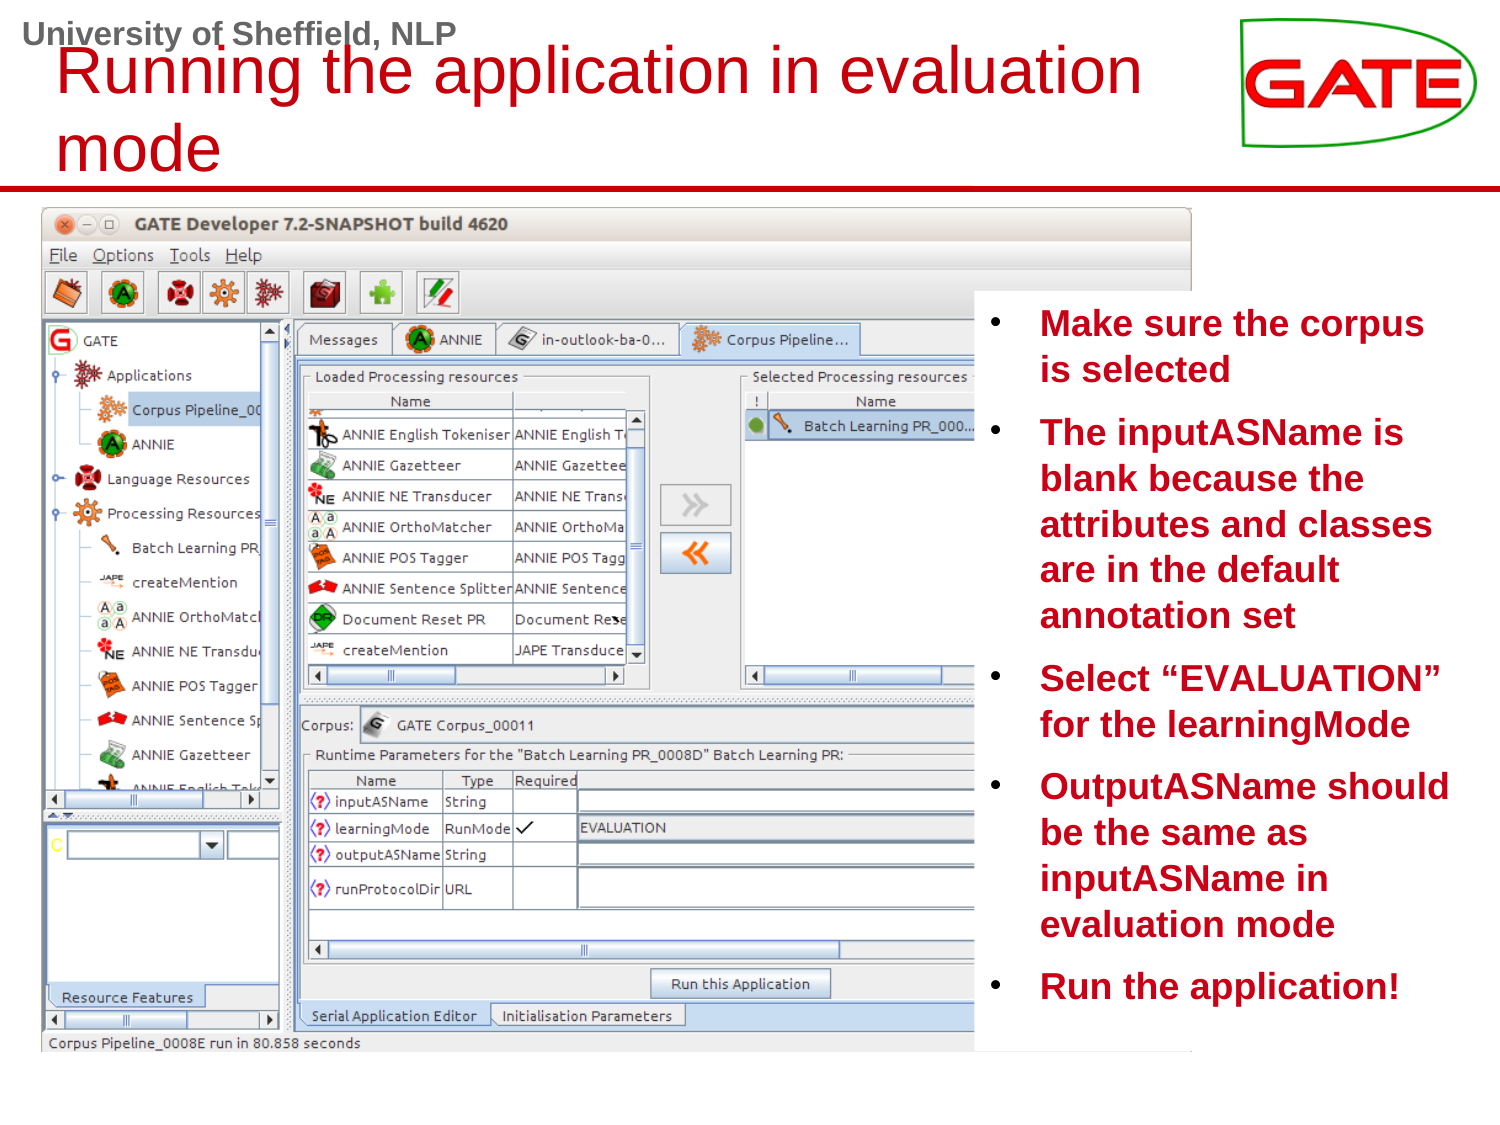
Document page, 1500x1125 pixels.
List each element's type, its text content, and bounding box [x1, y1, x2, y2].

title Running the application in evaluation mode [41, 0, 1300, 216]
picture [1300, 18, 1477, 148]
list Make sure the corpus is selected The inputASName is blank because the attributes and classes are in the default annotation set Select “EVALUATION” for the learningMode OutputASName should be the same as inputASName in evaluation mode Run the application! [974, 290, 1477, 1052]
picture [41, 207, 1192, 1052]
